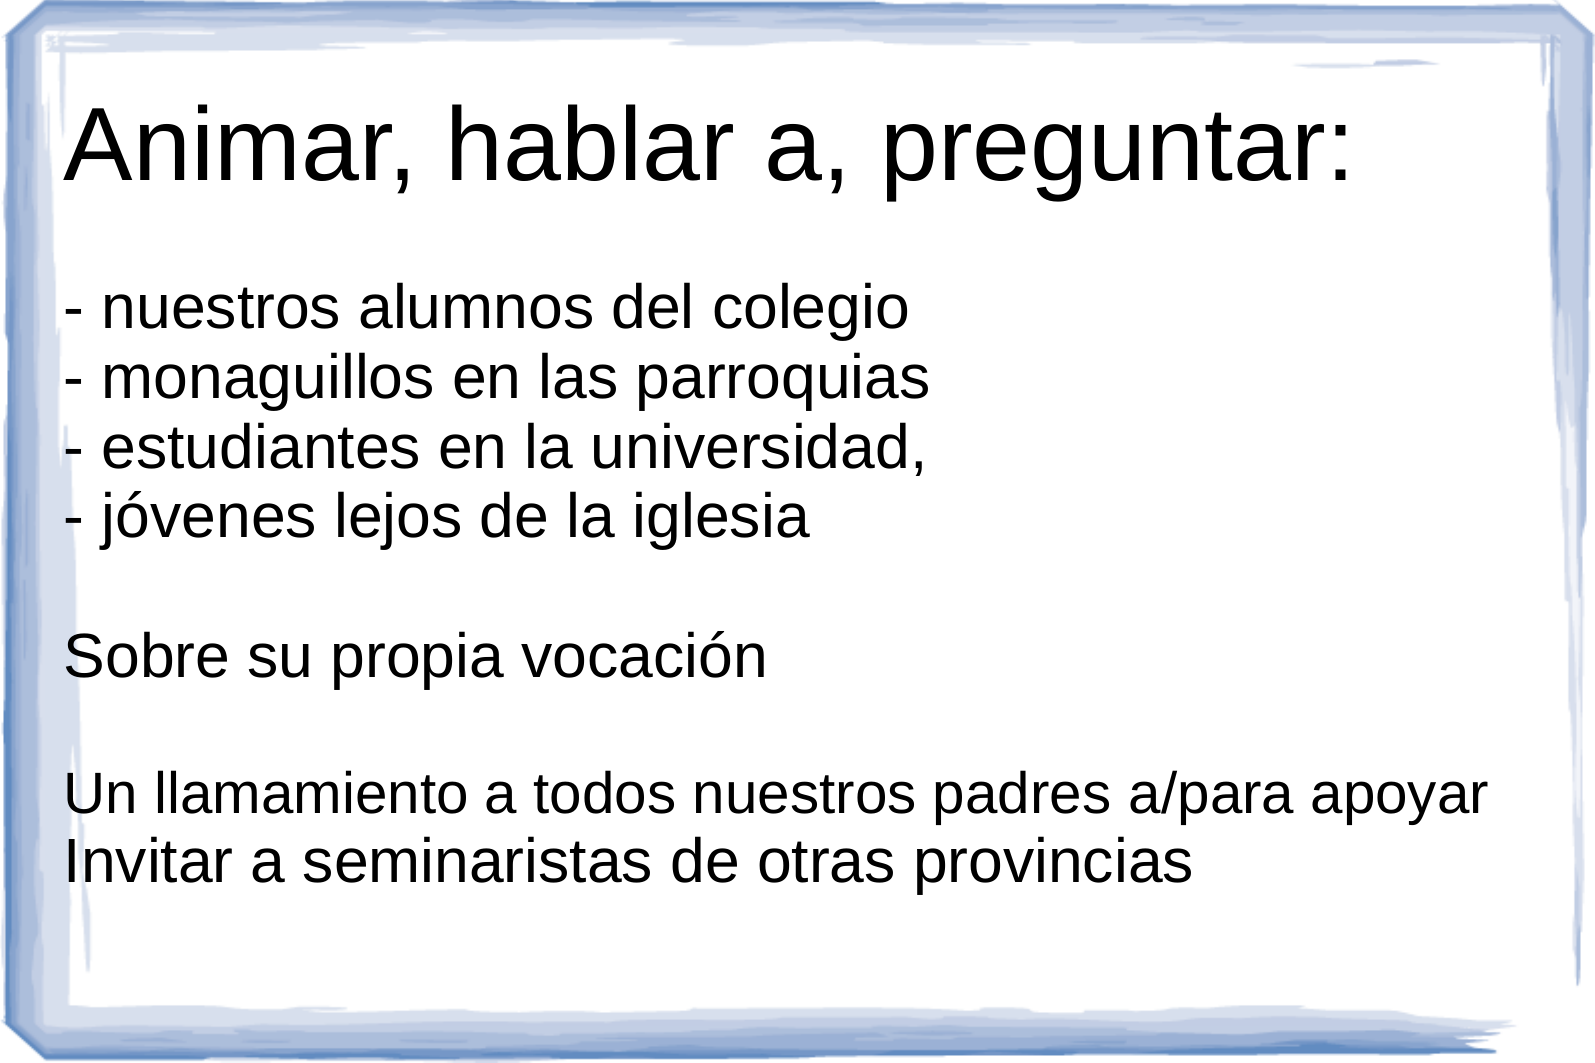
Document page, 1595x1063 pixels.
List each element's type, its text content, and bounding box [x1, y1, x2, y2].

text_box Animar, hablar a, preguntar: - nuestros alumnos del colegio - monaguillos en las parroquias - estudiantes en la universidad, - jóvenes lejos de la iglesia Sobre su propia vocación Un llamamiento a todos nuestros padres a/para apoyar Invitar a seminaristas de otras provincias [49, 78, 1562, 999]
